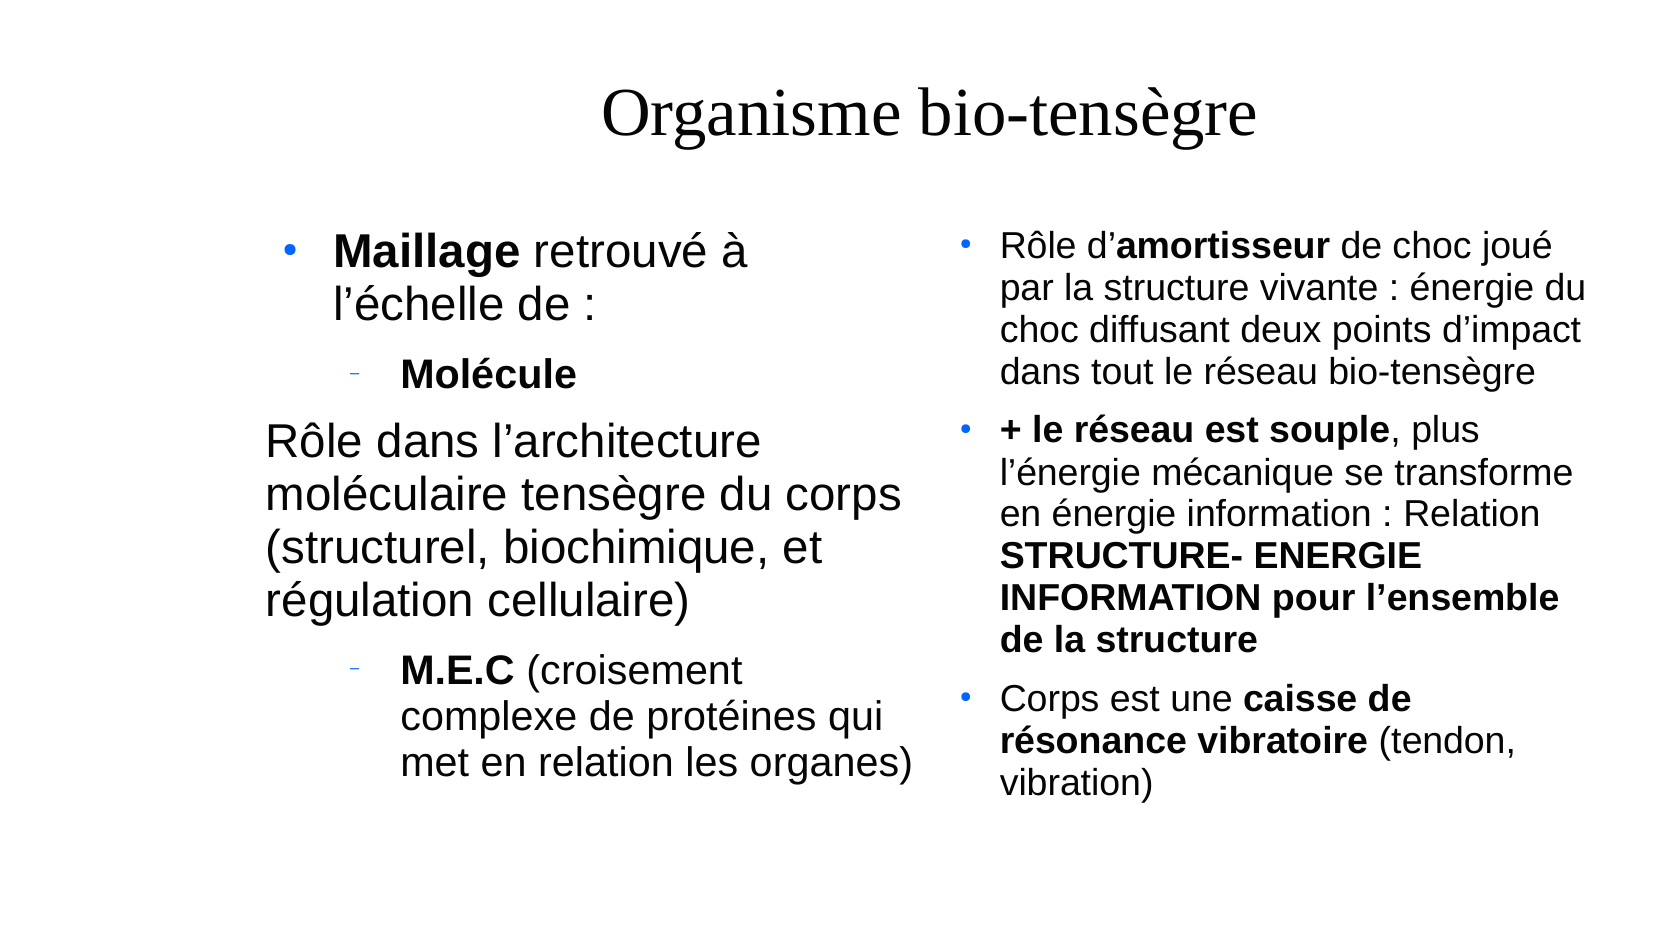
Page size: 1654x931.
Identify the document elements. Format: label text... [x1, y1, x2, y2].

list Rôle d’amortisseur de choc joué par la structure vivante : énergie du choc diffusant deux points d’impact dans tout le réseau bio-tensègre + le réseau est souple, plus l’énergie mécanique se transforme en énergie information : Relation STRUCTURE- ENERGIE INFORMATION pour l’ensemble de la structure Corps est une caisse de résonance vibratoire (tendon, vibration) [946, 224, 1595, 863]
list Maillage retrouvé à l’échelle de : Molécule Rôle dans l’architecture moléculaire tensègre du corps (structurel, biochimique, et régulation cellulaire) M.E.C (croisement complexe de protéines qui met en relation les organes) [265, 224, 915, 863]
title Organisme bio-tensègre [265, 35, 1595, 189]
